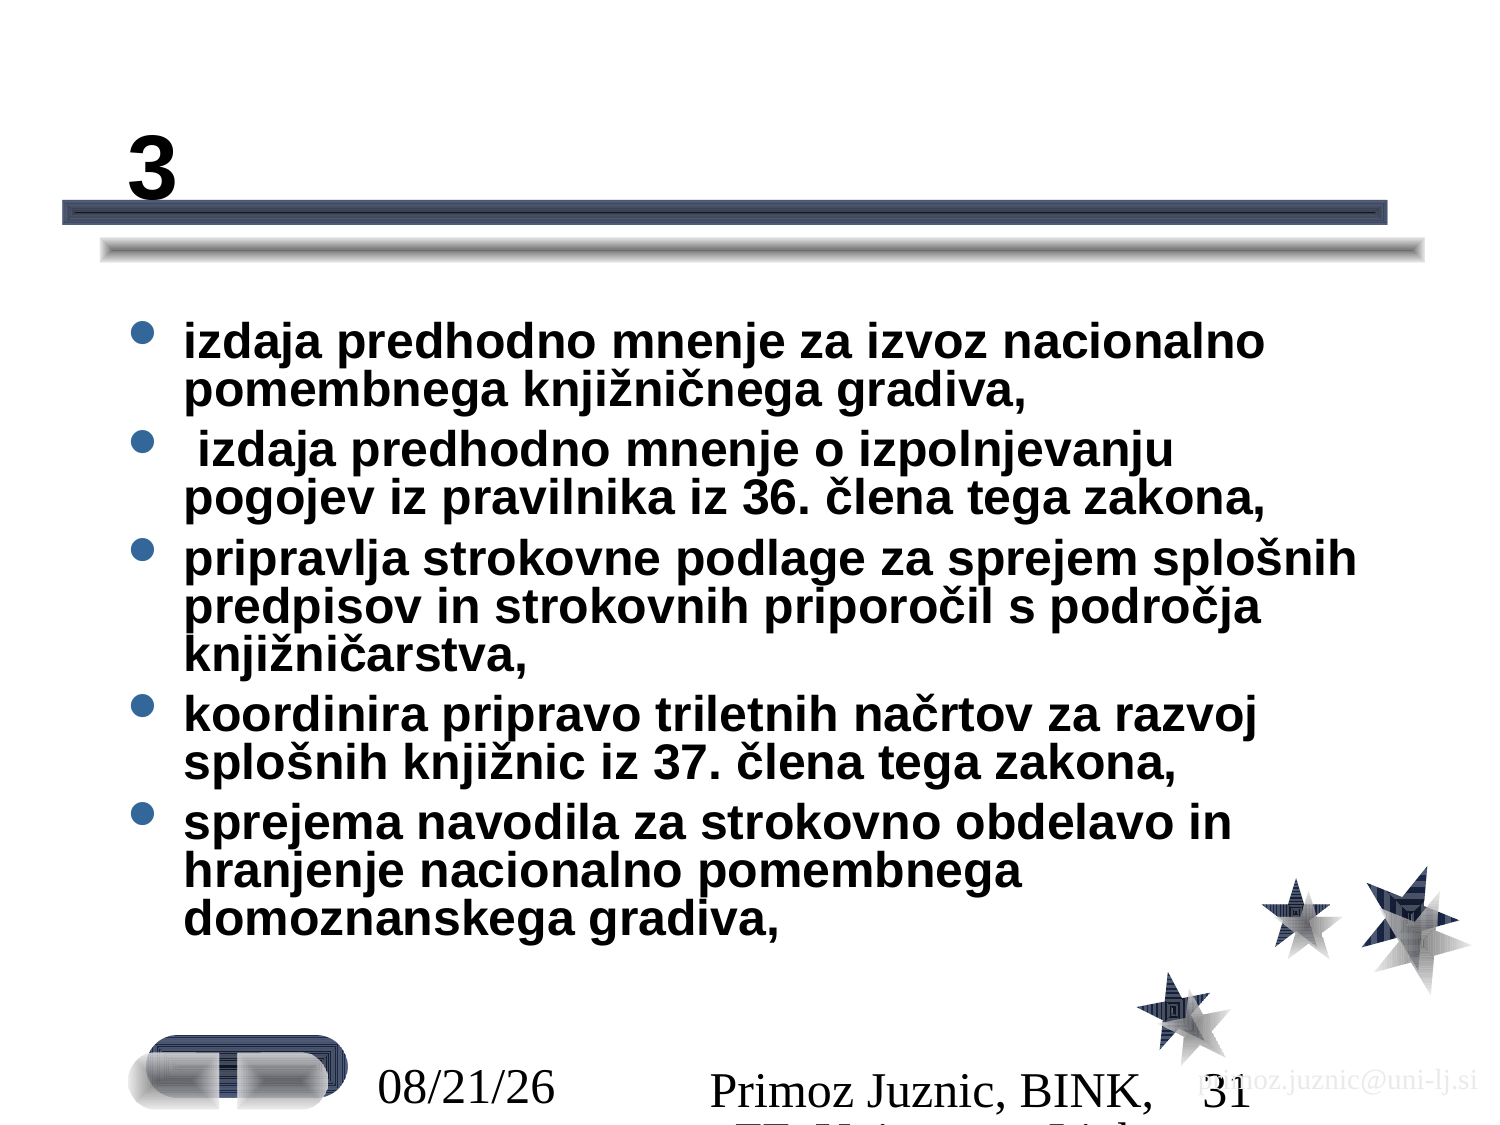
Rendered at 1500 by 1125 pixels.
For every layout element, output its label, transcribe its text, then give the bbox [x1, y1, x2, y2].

list izdaja predhodno mnenje za izvoz nacionalno pomembnega knjižničnega gradiva, izdaja predhodno mnenje o izpolnjevanju pogojev iz pravilnika iz 36. člena tega zakona, pripravlja strokovne podlage za sprejem splošnih predpisov in strokovnih priporočil s področja knjižničarstva, koordinira pripravo triletnih načrtov za razvoj splošnih knjižnic iz 37. člena tega zakona, sprejema navodila za strokovno obdelavo in hranjenje nacionalno pomembnega domoznanskega gradiva, [112, 312, 1388, 988]
title 3 [112, 37, 1388, 225]
